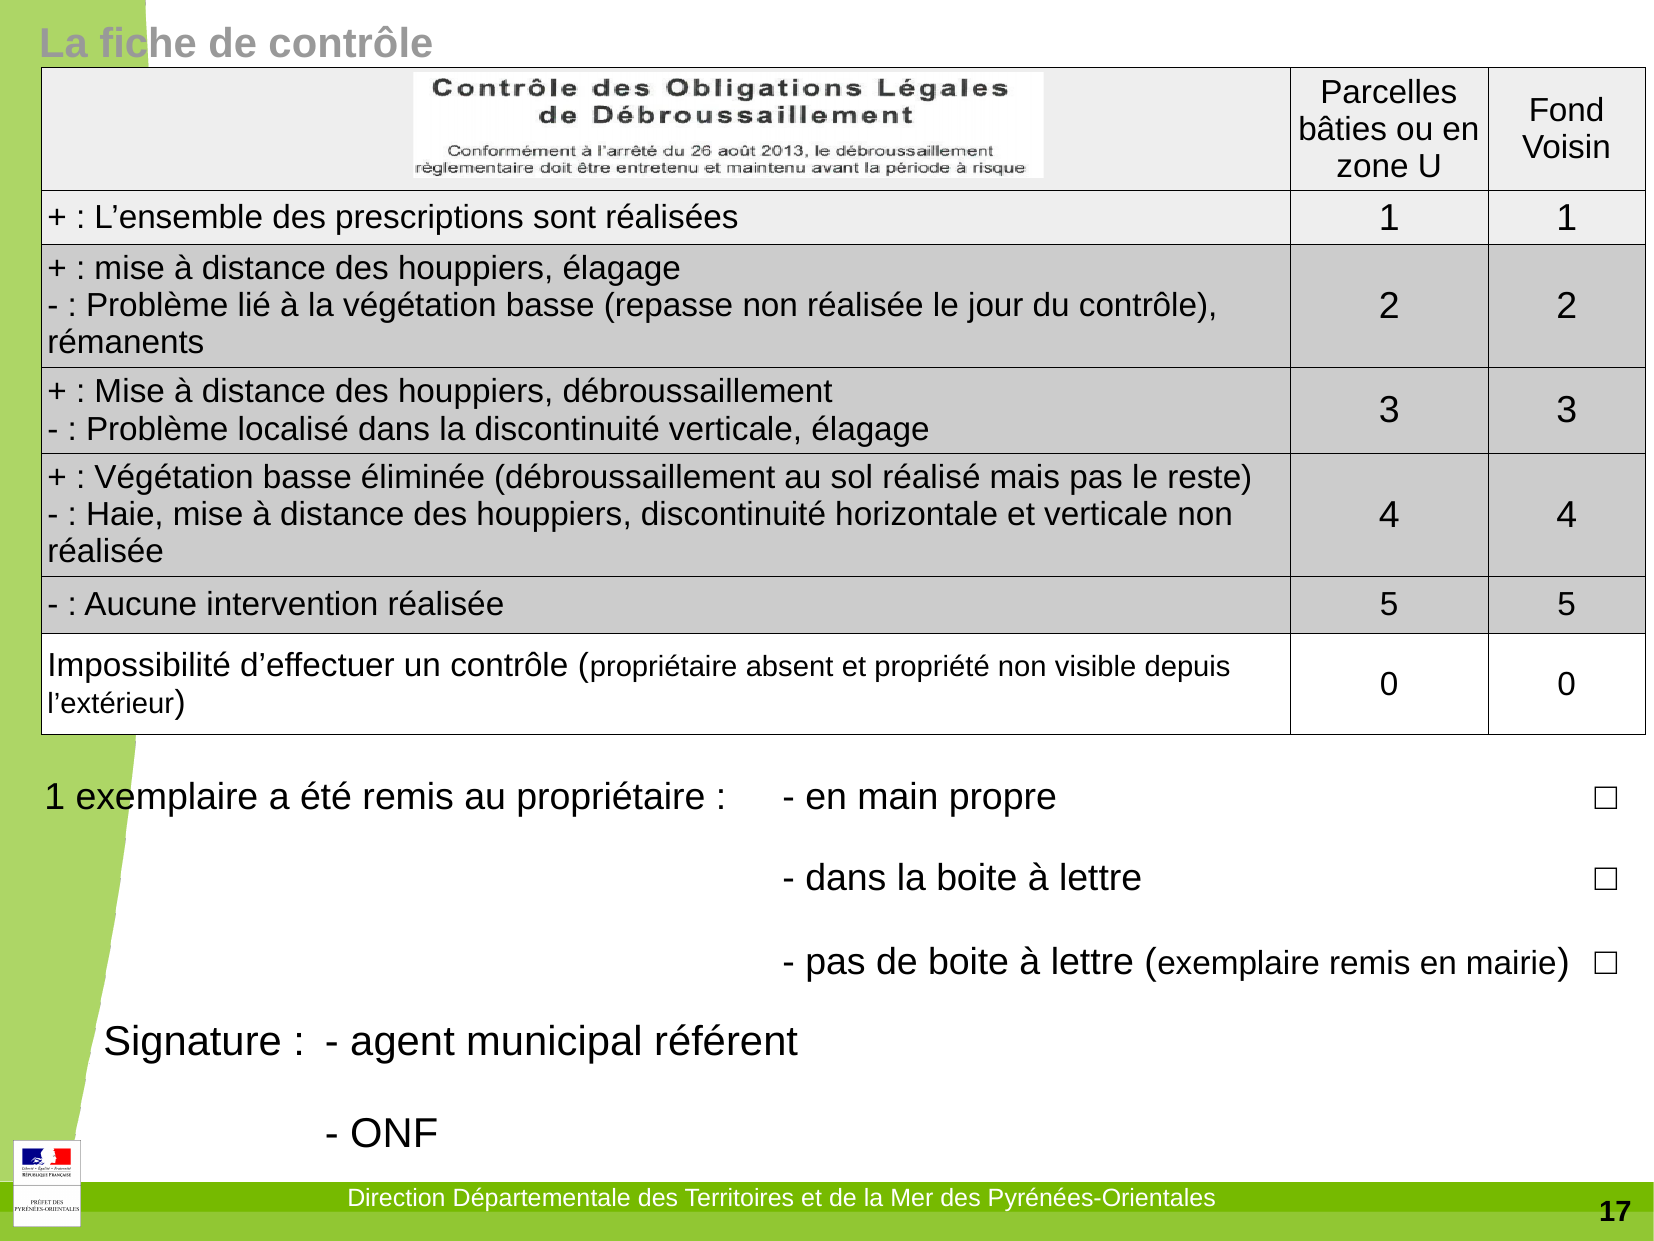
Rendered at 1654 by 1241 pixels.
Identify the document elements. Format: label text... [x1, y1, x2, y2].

table_cell 1 [1489, 191, 1645, 244]
text_box Signature : - agent municipal référent - ONF [88, 1009, 975, 1182]
table_header [42, 68, 1290, 190]
table_cell 2 [1291, 245, 1488, 367]
table_cell 2 [1489, 245, 1645, 367]
table_cell + : Végétation basse éliminée (débroussaillement au sol réalisé mais pas le reste) - : Haie, mise à distance des houppiers, discontinuité horizontale et verticale non réalisée [42, 454, 1290, 576]
picture [0, 0, 1654, 1241]
table_cell 1 [1291, 191, 1488, 244]
table_header Fond Voisin [1489, 68, 1645, 190]
table_cell 4 [1291, 454, 1488, 576]
table_cell Impossibilité d’effectuer un contrôle (propriétaire absent et propriété non visible depuis l’extérieur) [42, 634, 1290, 734]
table_cell 0 [1489, 634, 1645, 734]
table_cell 5 [1489, 577, 1645, 633]
table_header Parcelles bâties ou en zone U [1291, 68, 1488, 190]
table_cell - : Aucune intervention réalisée [42, 577, 1290, 633]
title La fiche de contrôle [0, 0, 502, 89]
table_cell + : Mise à distance des houppiers, débroussaillement - : Problème localisé dans la discontinuité verticale, élagage [42, 368, 1290, 453]
table_cell 3 [1291, 368, 1488, 453]
table_cell + : mise à distance des houppiers, élagage - : Problème lié à la végétation basse (repasse non réalisée le jour du contrôle), rémanents [42, 245, 1290, 367]
table_cell + : L’ensemble des prescriptions sont réalisées [42, 191, 1290, 244]
table_cell 5 [1291, 577, 1488, 633]
table_cell 0 [1291, 634, 1488, 734]
table_cell 3 [1489, 368, 1645, 453]
picture [413, 72, 1044, 178]
table_cell 4 [1489, 454, 1645, 576]
text_box 1 exemplaire a été remis au propriétaire : - en main propre □ - dans la boite à lettre □ - pas de boite à lettre (exemplaire remis en mairie) □ [29, 767, 1645, 991]
